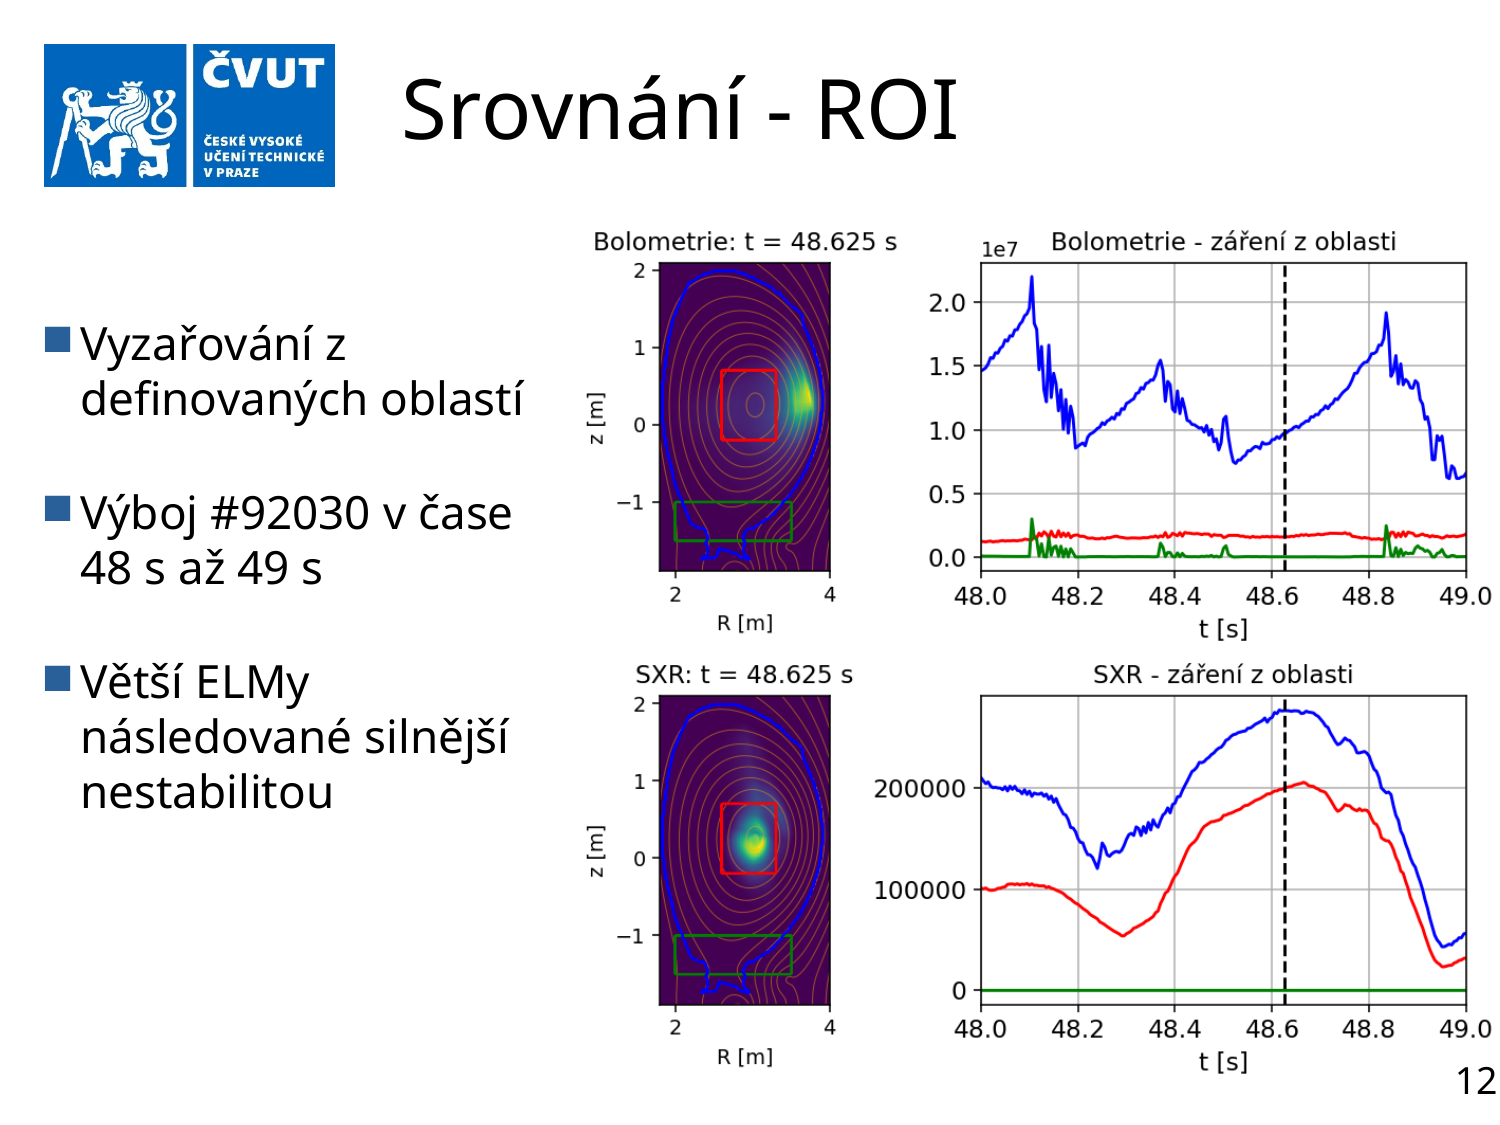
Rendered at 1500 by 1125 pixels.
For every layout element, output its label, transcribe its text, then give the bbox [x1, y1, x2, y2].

text_box <number> [1440, 1050, 1500, 1125]
picture [44, 44, 335, 187]
text_box Vyzařování z definovaných oblastí Výboj #92030 v čase 48 s až 49 s Větší ELMy následované silnější nestabilitou [30, 307, 586, 826]
title Srovnání - ROI [386, 60, 1291, 180]
picture [480, 210, 1500, 1082]
